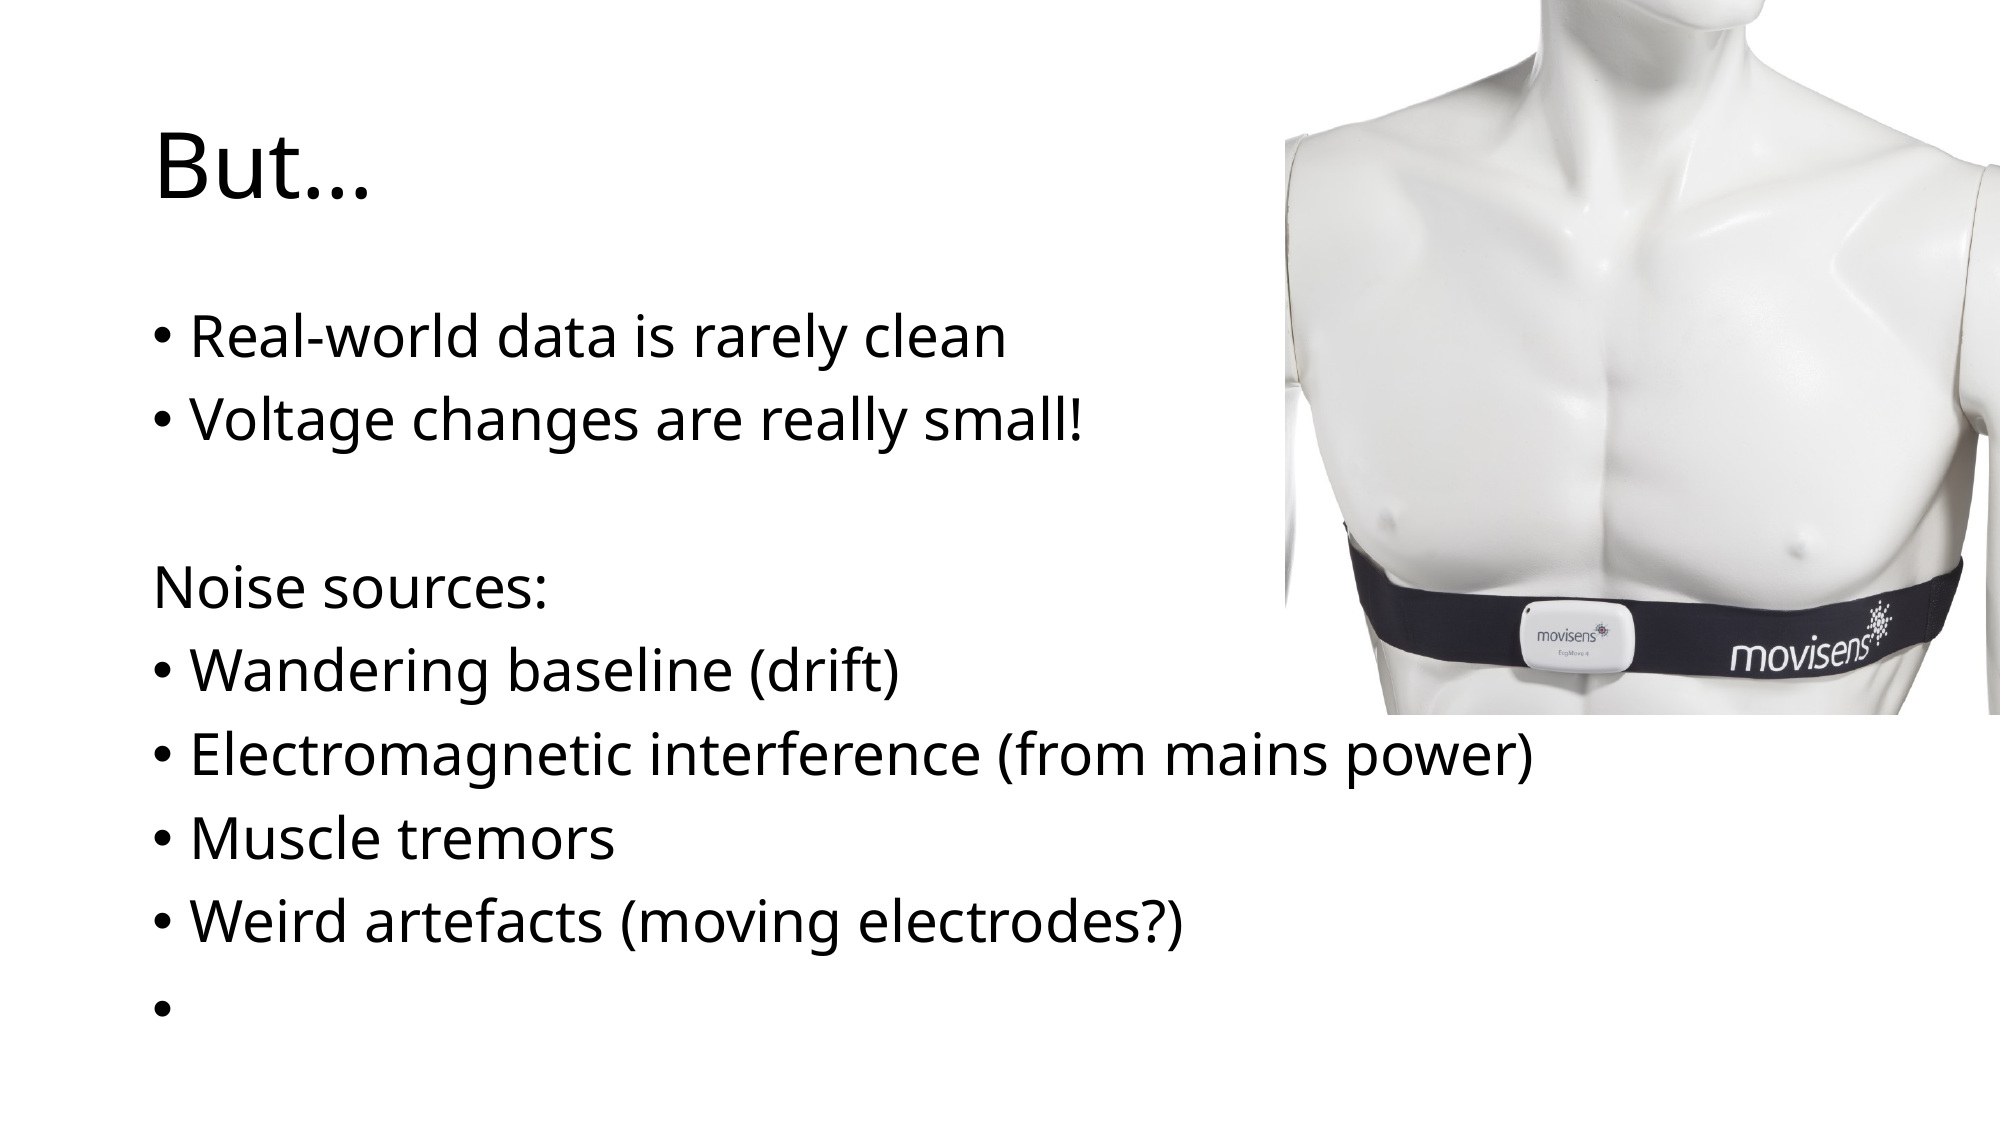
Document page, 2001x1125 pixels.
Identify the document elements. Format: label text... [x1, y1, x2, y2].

list Real-world data is rarely clean Voltage changes are really small! Noise sources: Wandering baseline (drift) Electromagnetic interference (from mains power) Muscle tremors Weird artefacts (moving electrodes?) [137, 299, 1863, 1014]
picture [1285, 0, 2000, 715]
title But… [137, 59, 1285, 278]
